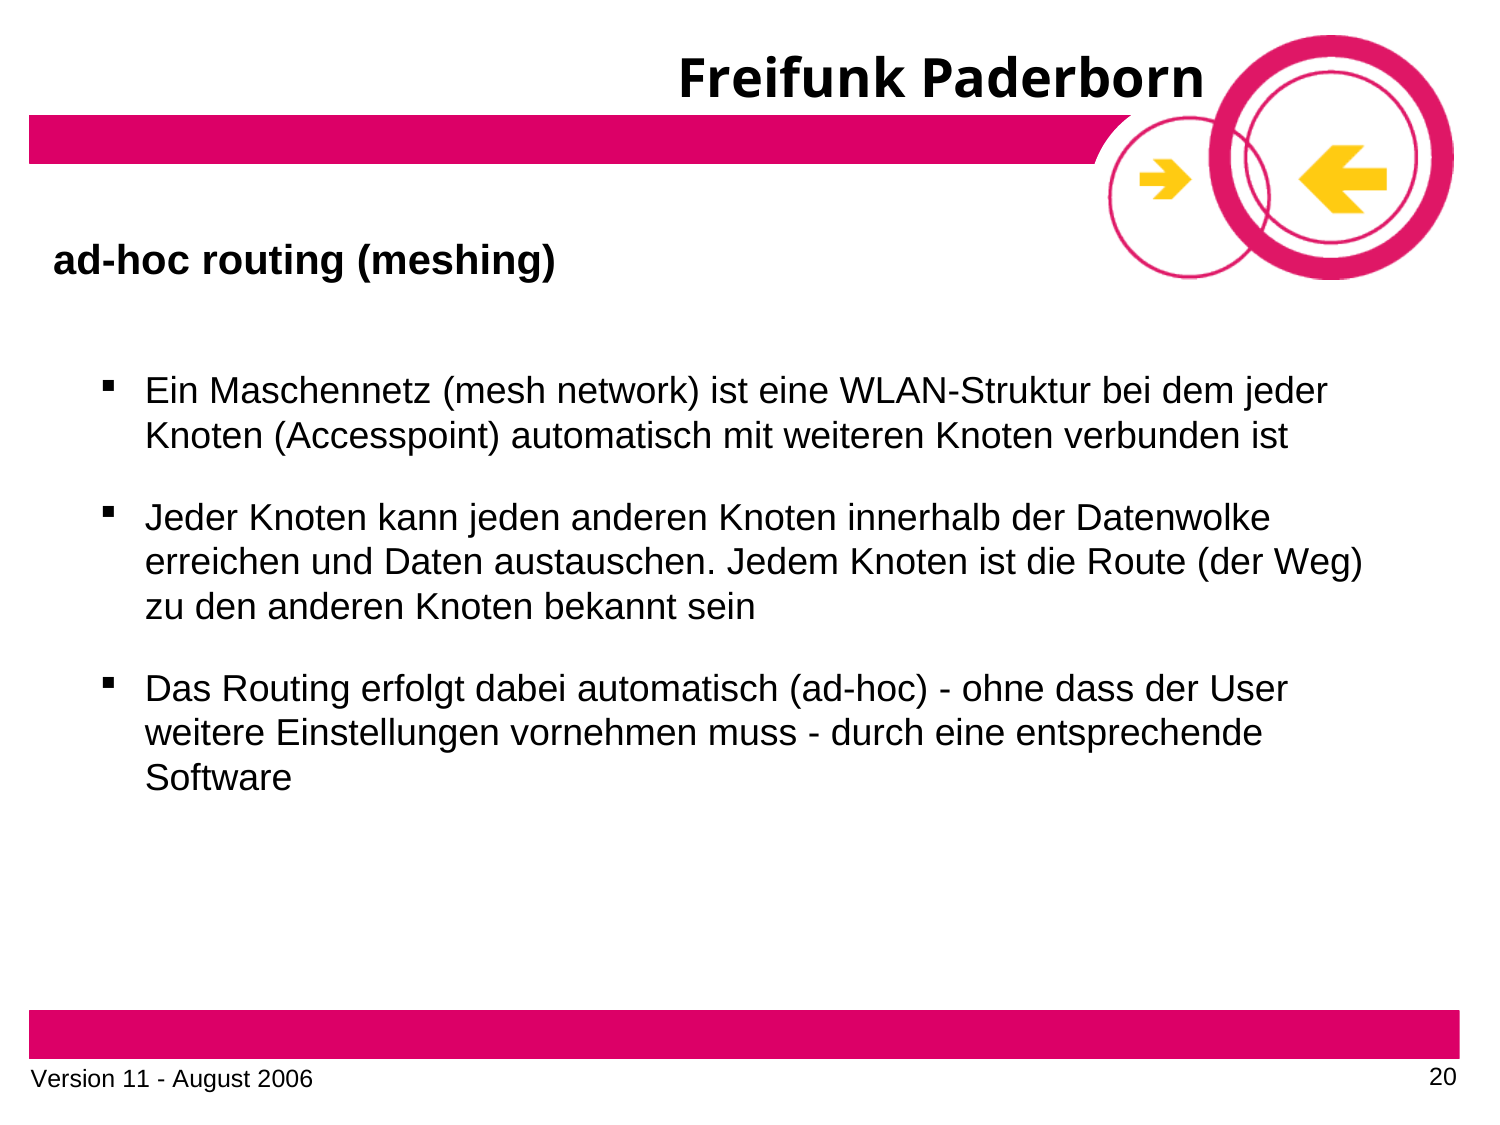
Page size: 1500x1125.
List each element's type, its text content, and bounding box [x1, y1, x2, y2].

text_box ad-hoc routing (meshing) [53, 233, 1046, 313]
picture [1107, 35, 1454, 280]
text_box Ein Maschennetz (mesh network) ist eine WLAN-Struktur bei dem jeder Knoten (Accesspoint) automatisch mit weiteren Knoten verbunden ist Jeder Knoten kann jeden anderen Knoten innerhalb der Datenwolke erreichen und Daten austauschen. Jedem Knoten ist die Route (der Weg) zu den anderen Knoten bekannt sein Das Routing erfolgt dabei automatisch (ad-hoc) - ohne dass der User weitere Einstellungen vornehmen muss - durch eine entsprechende Software [70, 366, 1411, 1111]
